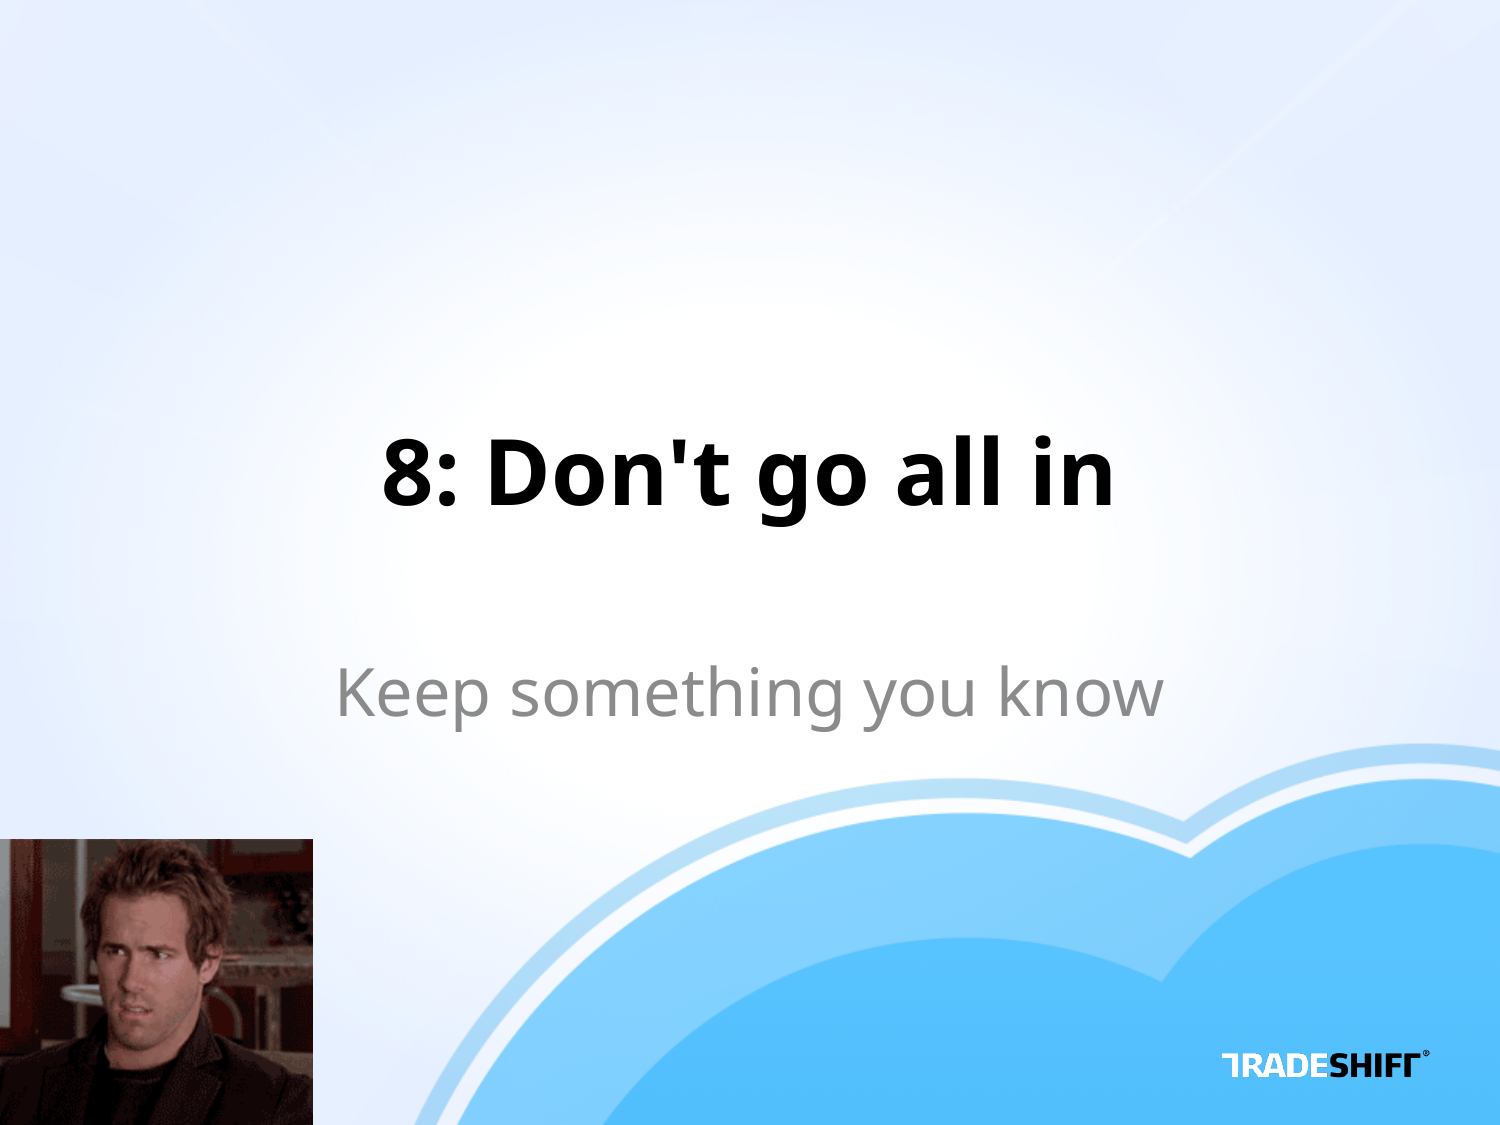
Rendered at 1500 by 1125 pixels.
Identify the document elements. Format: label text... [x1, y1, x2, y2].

text_box Keep something you know [225, 637, 1276, 925]
picture [0, 0, 1500, 1125]
title 8: Don't go all in [112, 349, 1388, 591]
